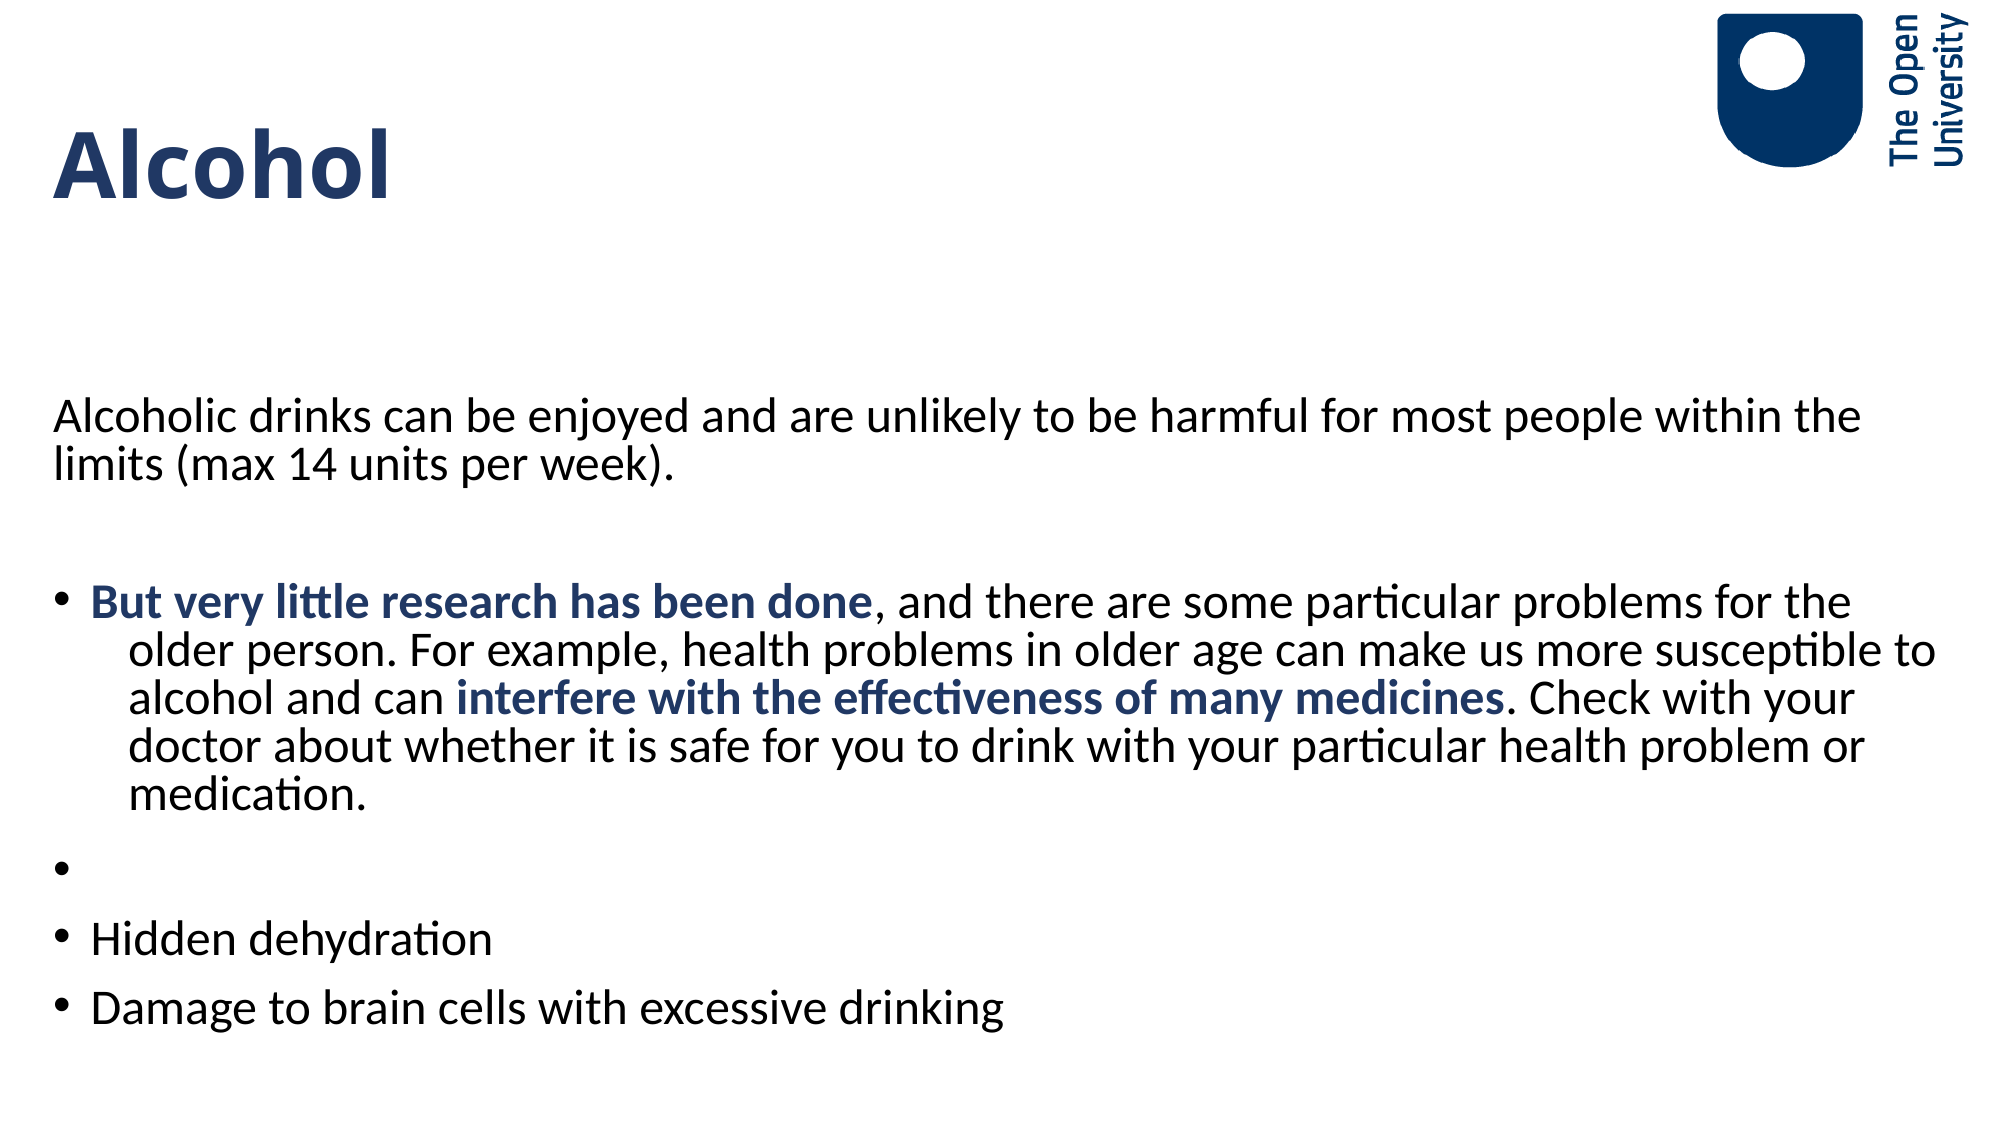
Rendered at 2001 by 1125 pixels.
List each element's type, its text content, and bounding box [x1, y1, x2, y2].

title Alcohol [38, 60, 1764, 237]
list Alcoholic drinks can be enjoyed and are unlikely to be harmful for most people within the limits (max 14 units per week). But very little research has been done, and there are some particular problems for the older person. For example, health problems in older age can make us more susceptible to alcohol and can interfere with the effectiveness of many medicines. Check with your doctor about whether it is safe for you to drink with your particular health problem or medication. Hidden dehydration Damage to brain cells with excessive drinking [38, 237, 1975, 1094]
picture [1716, 10, 1971, 170]
